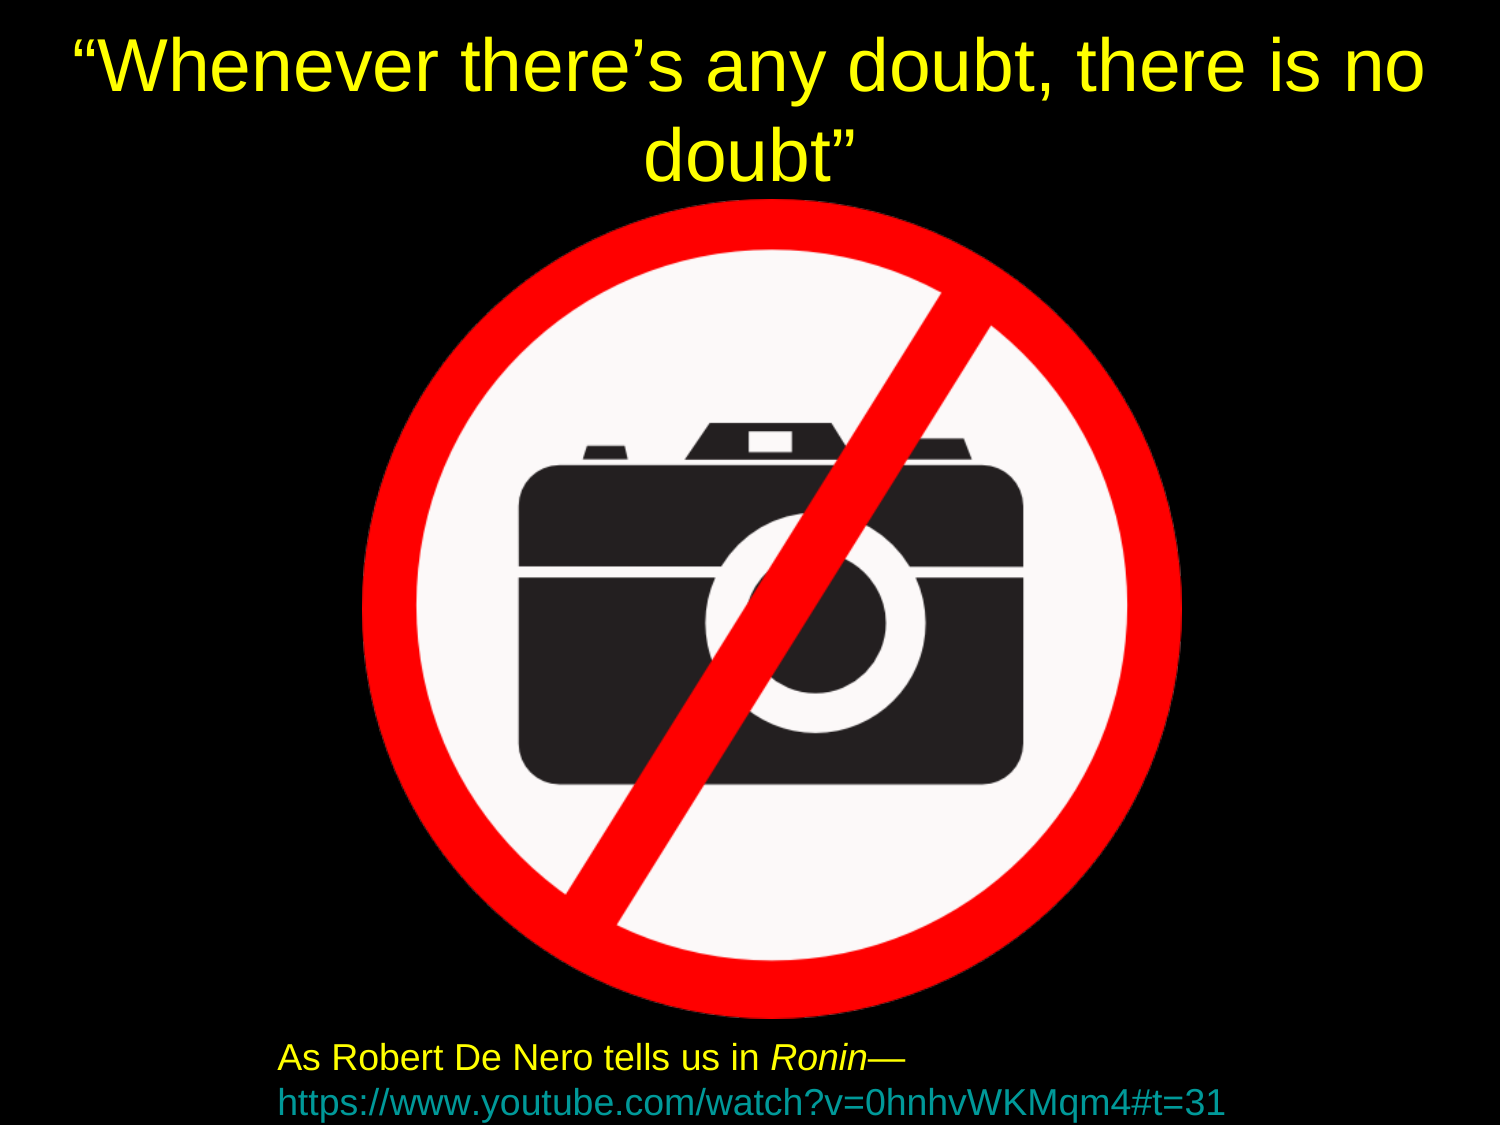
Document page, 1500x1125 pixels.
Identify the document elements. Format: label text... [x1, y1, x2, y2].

picture [362, 199, 1182, 1019]
title “Whenever there’s any doubt, there is no doubt” [0, 8, 1500, 204]
text_box As Robert De Nero tells us in Ronin—https://www.youtube.com/watch?v=0hnhvWKMqm4#t=31 [262, 1024, 1251, 1125]
